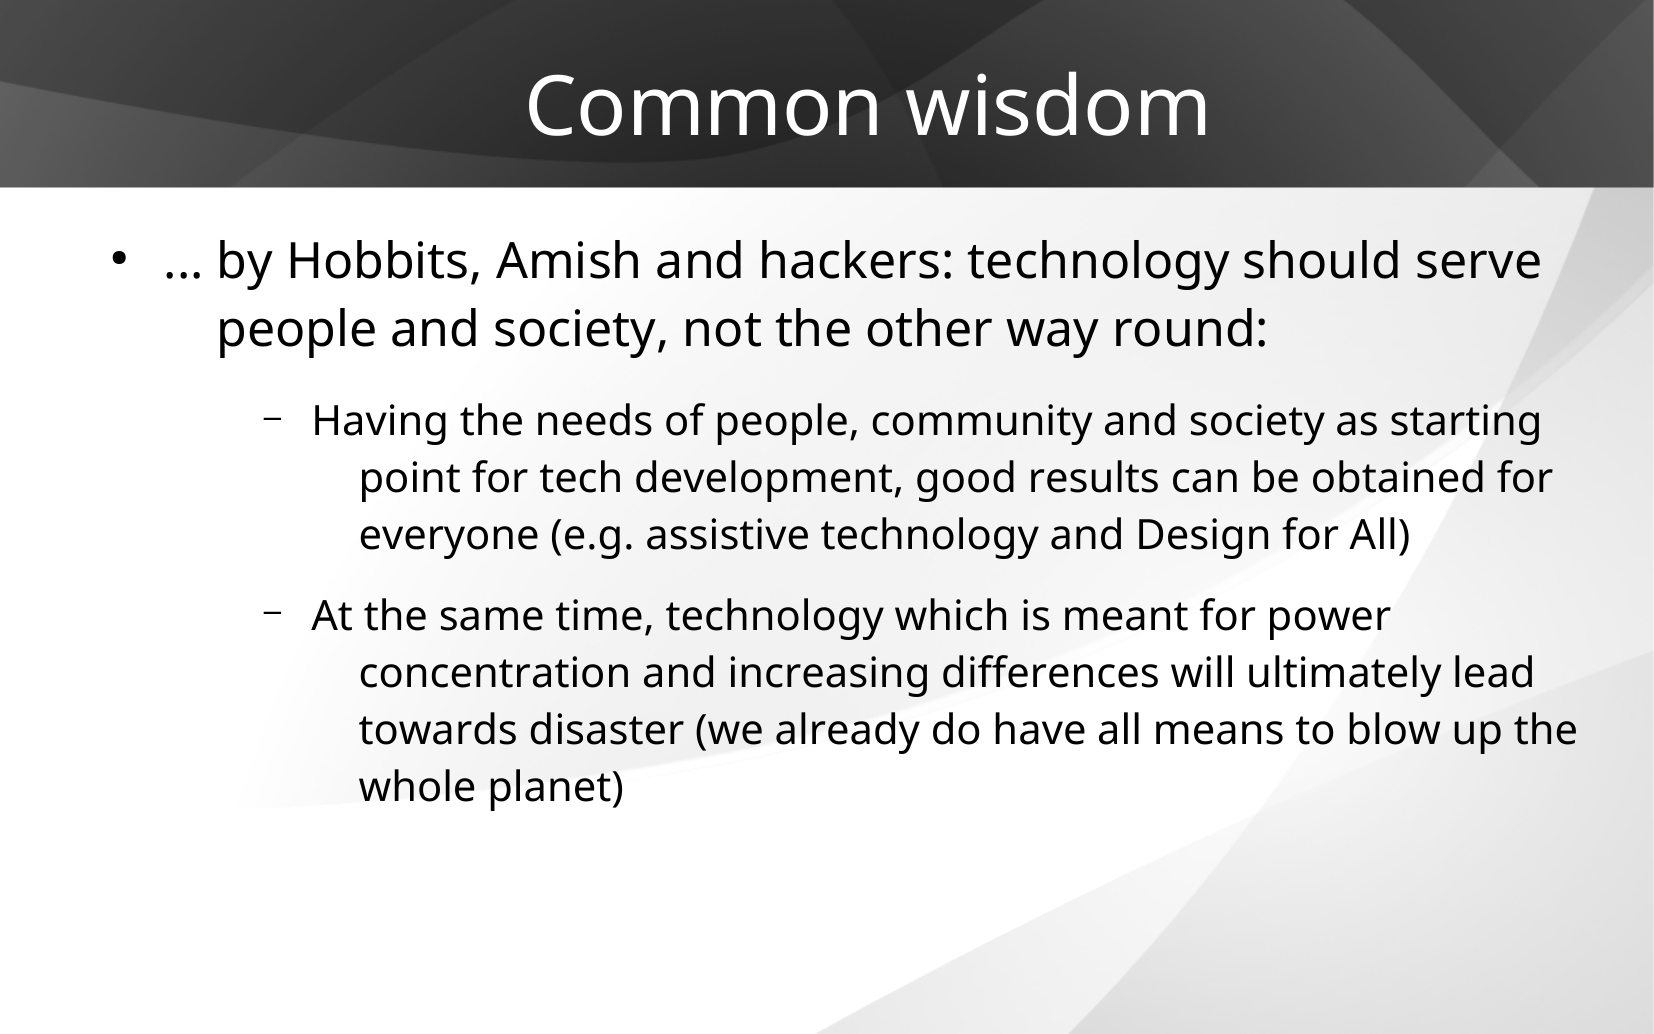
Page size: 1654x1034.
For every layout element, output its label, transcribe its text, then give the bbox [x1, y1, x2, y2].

list ... by Hobbits, Amish and hackers: technology should serve people and society, not the other way round: Having the needs of people, community and society as starting point for tech development, good results can be obtained for everyone (e.g. assistive technology and Design for All) At the same time, technology which is meant for power concentration and increasing differences will ultimately lead towards disaster (we already do have all means to blow up the whole planet) [75, 225, 1613, 1013]
picture [0, 0, 1654, 1034]
title Common wisdom [124, 0, 1613, 208]
